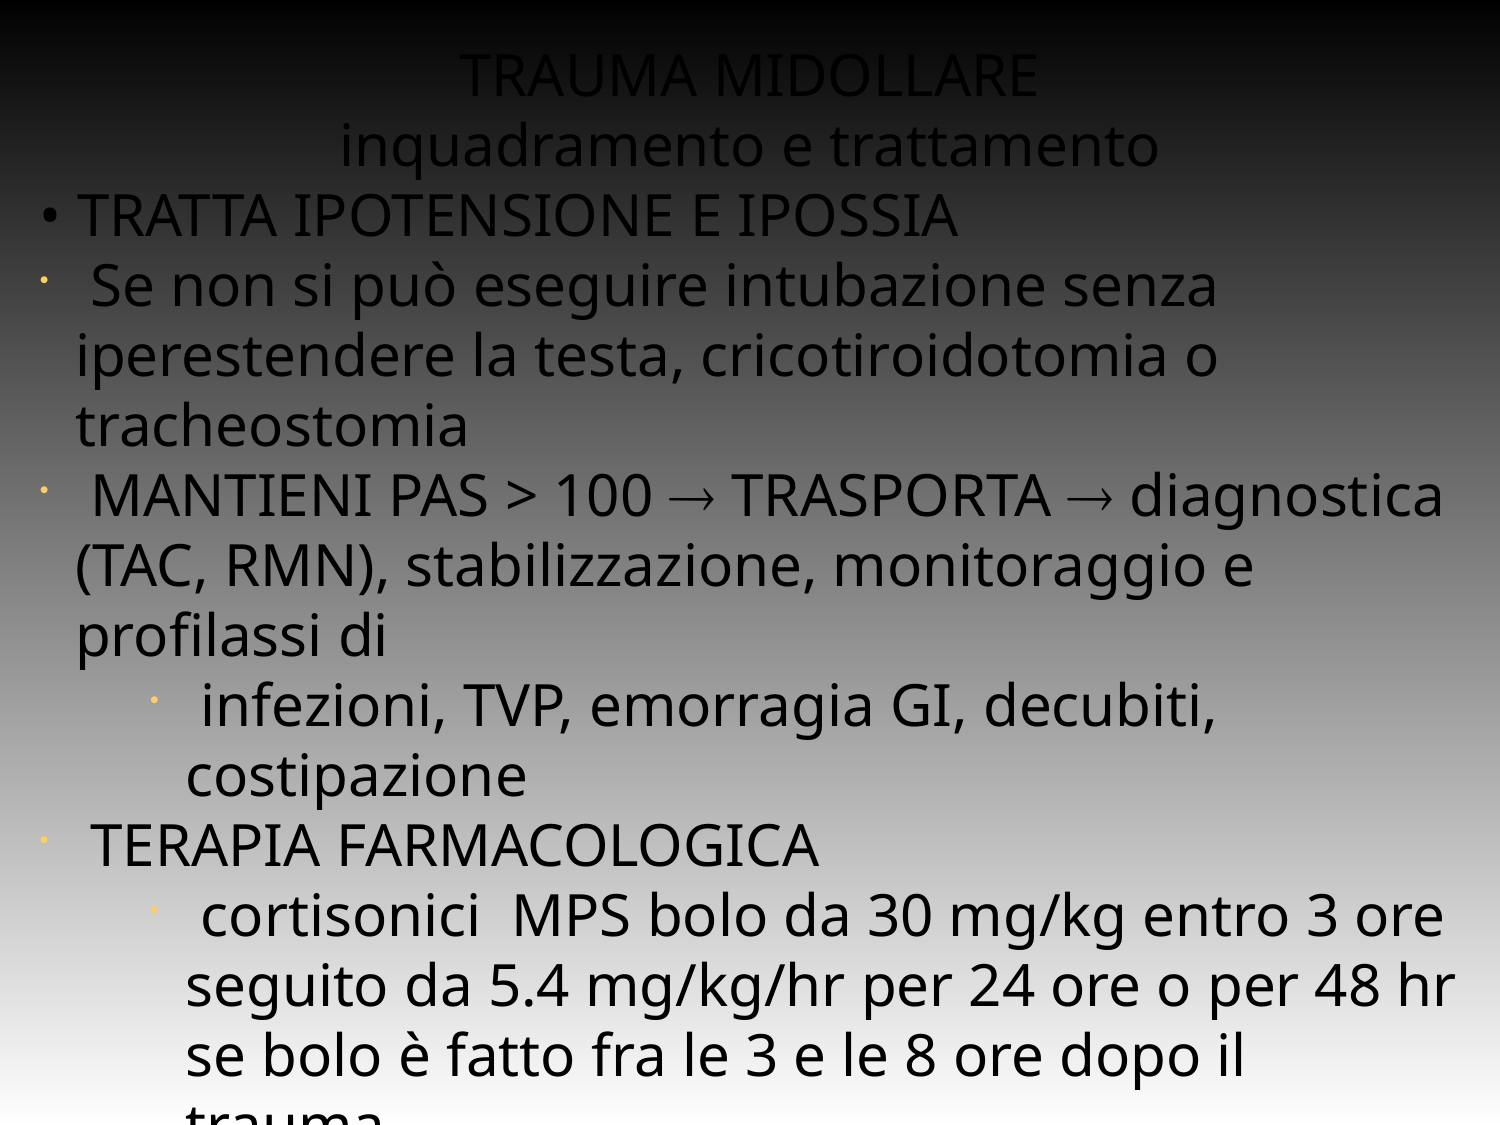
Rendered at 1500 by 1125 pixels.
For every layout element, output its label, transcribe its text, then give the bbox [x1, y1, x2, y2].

text_box TRAUMA MIDOLLARE inquadramento e trattamento • TRATTA IPOTENSIONE E IPOSSIA Se non si può eseguire intubazione senza iperestendere la testa, cricotiroidotomia o tracheostomia MANTIENI PAS > 100  TRASPORTA  diagnostica (TAC, RMN), stabilizzazione, monitoraggio e profilassi di infezioni, TVP, emorragia GI, decubiti, costipazione TERAPIA FARMACOLOGICA cortisonici MPS bolo da 30 mg/kg entro 3 ore seguito da 5.4 mg/kg/hr per 24 ore o per 48 hr se bolo è fatto fra le 3 e le 8 ore dopo il trauma [24, 31, 1475, 1125]
